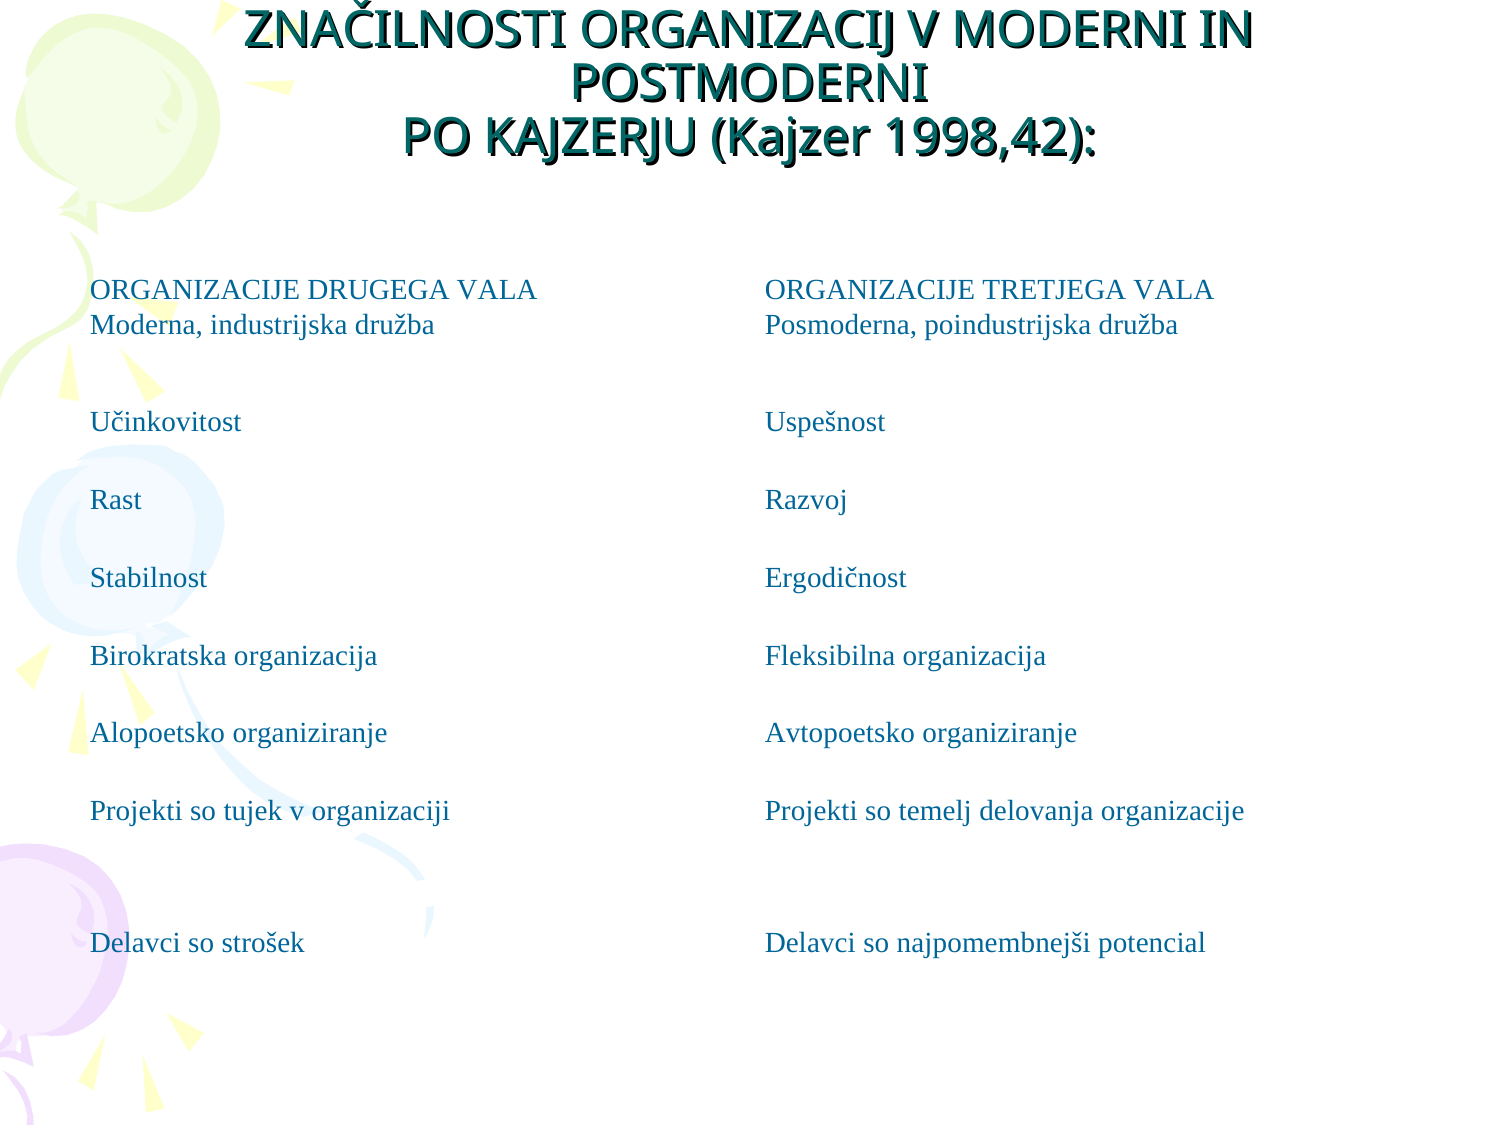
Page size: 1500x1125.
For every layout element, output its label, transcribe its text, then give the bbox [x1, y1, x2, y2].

table_cell Stabilnost [75, 550, 750, 628]
table_cell Razvoj [750, 472, 1425, 550]
table_cell Avtopoetsko organiziranje [750, 706, 1425, 784]
table_cell Ergodičnost [750, 550, 1425, 628]
table_cell Delavci so strošek [75, 916, 750, 993]
table_header ORGANIZACIJE DRUGEGA VALA Moderna, industrijska družba [75, 262, 750, 395]
table_cell Projekti so temelj delovanja organizacije [750, 784, 1425, 916]
table_cell Alopoetsko organiziranje [75, 706, 750, 784]
table_cell Fleksibilna organizacija [750, 628, 1425, 706]
table_cell Učinkovitost [75, 395, 750, 472]
table_cell Rast [75, 472, 750, 550]
table_header ORGANIZACIJE TRETJEGA VALA Posmoderna, poindustrijska družba [750, 262, 1425, 395]
title ZNAČILNOSTI ORGANIZACIJ V MODERNI IN POSTMODERNI PO KAJZERJU (Kajzer 1998,42): [72, 16, 1426, 233]
table_cell Projekti so tujek v organizaciji [75, 784, 750, 916]
table_cell Uspešnost [750, 395, 1425, 472]
table_cell Delavci so najpomembnejši potencial [750, 916, 1425, 993]
table_cell Birokratska organizacija [75, 628, 750, 706]
